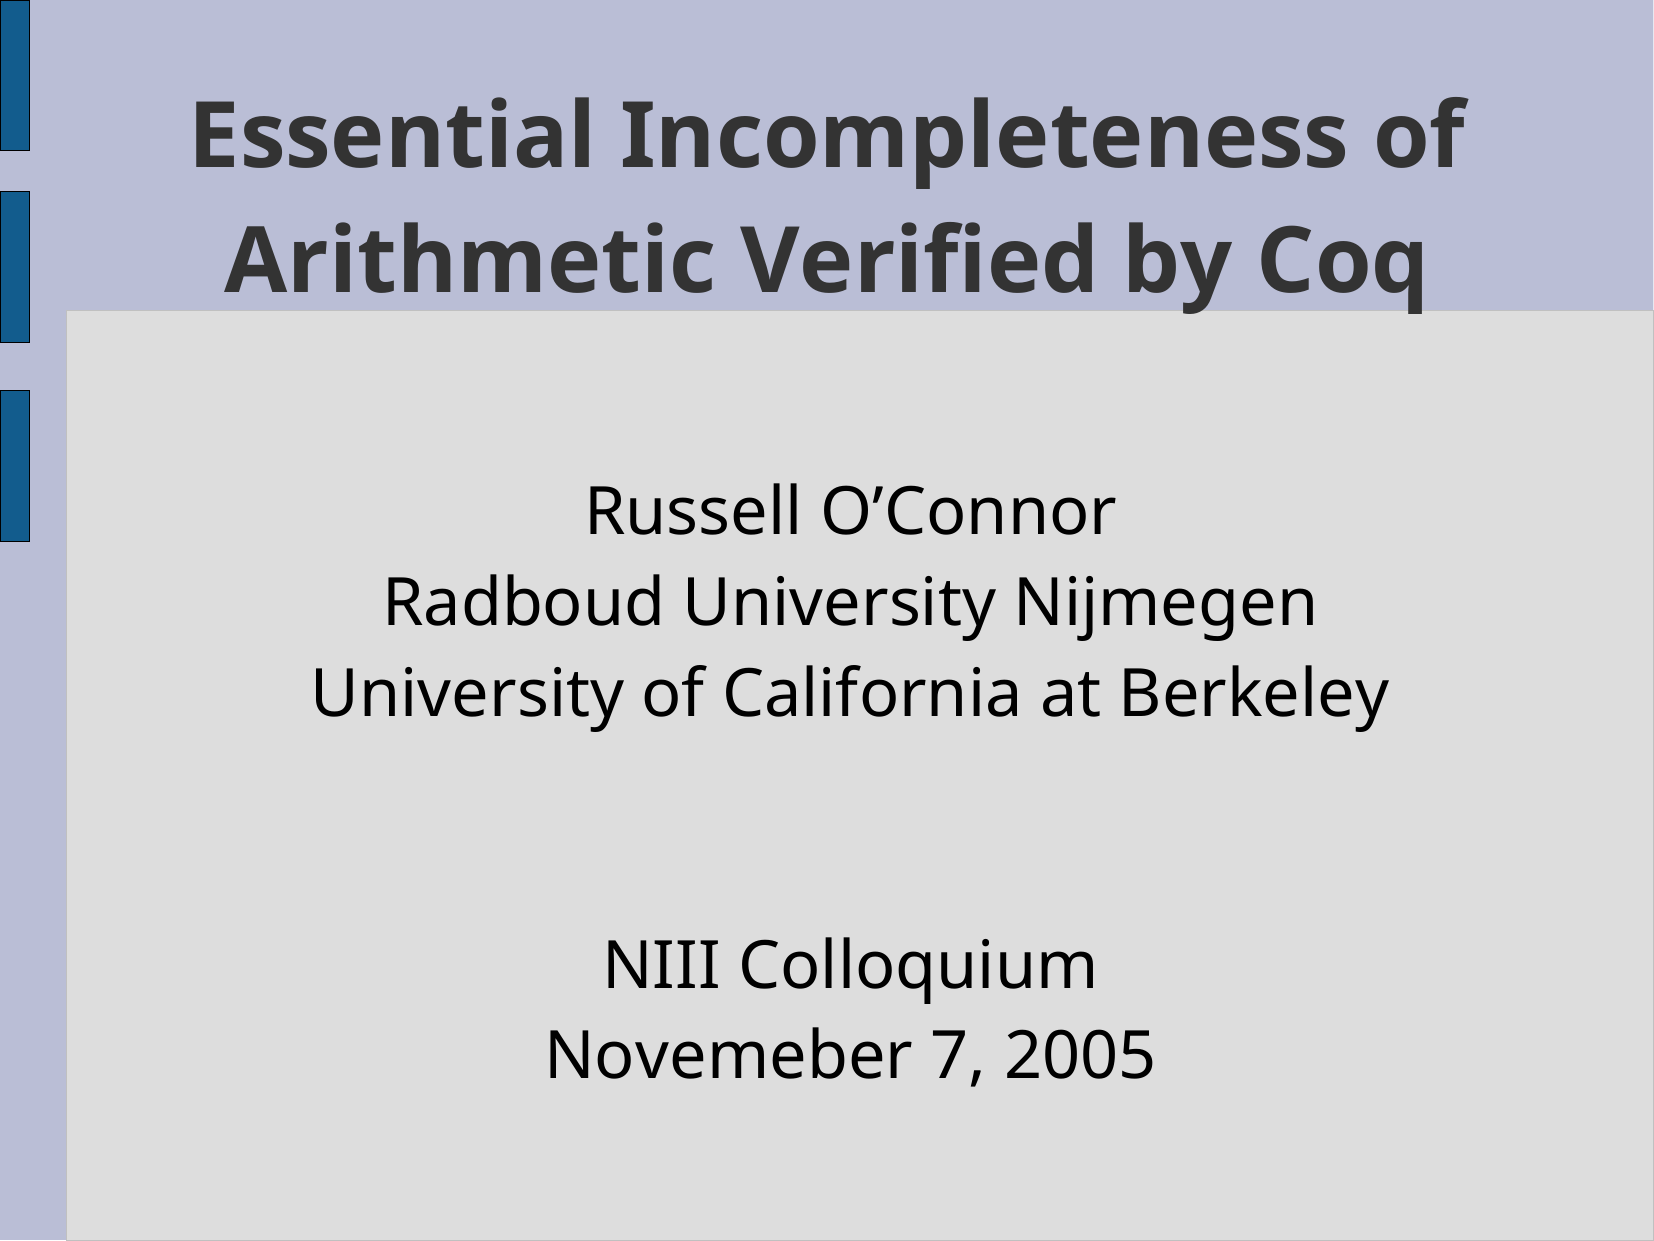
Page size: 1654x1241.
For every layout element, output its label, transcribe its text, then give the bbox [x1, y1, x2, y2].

subtitle Russell O’Connor Radboud University Nijmegen University of California at Berkeley NIII Colloquium Novemeber 7, 2005 [127, 284, 1540, 1187]
title Essential Incompleteness of Arithmetic Verified by Coq [121, 45, 1534, 344]
